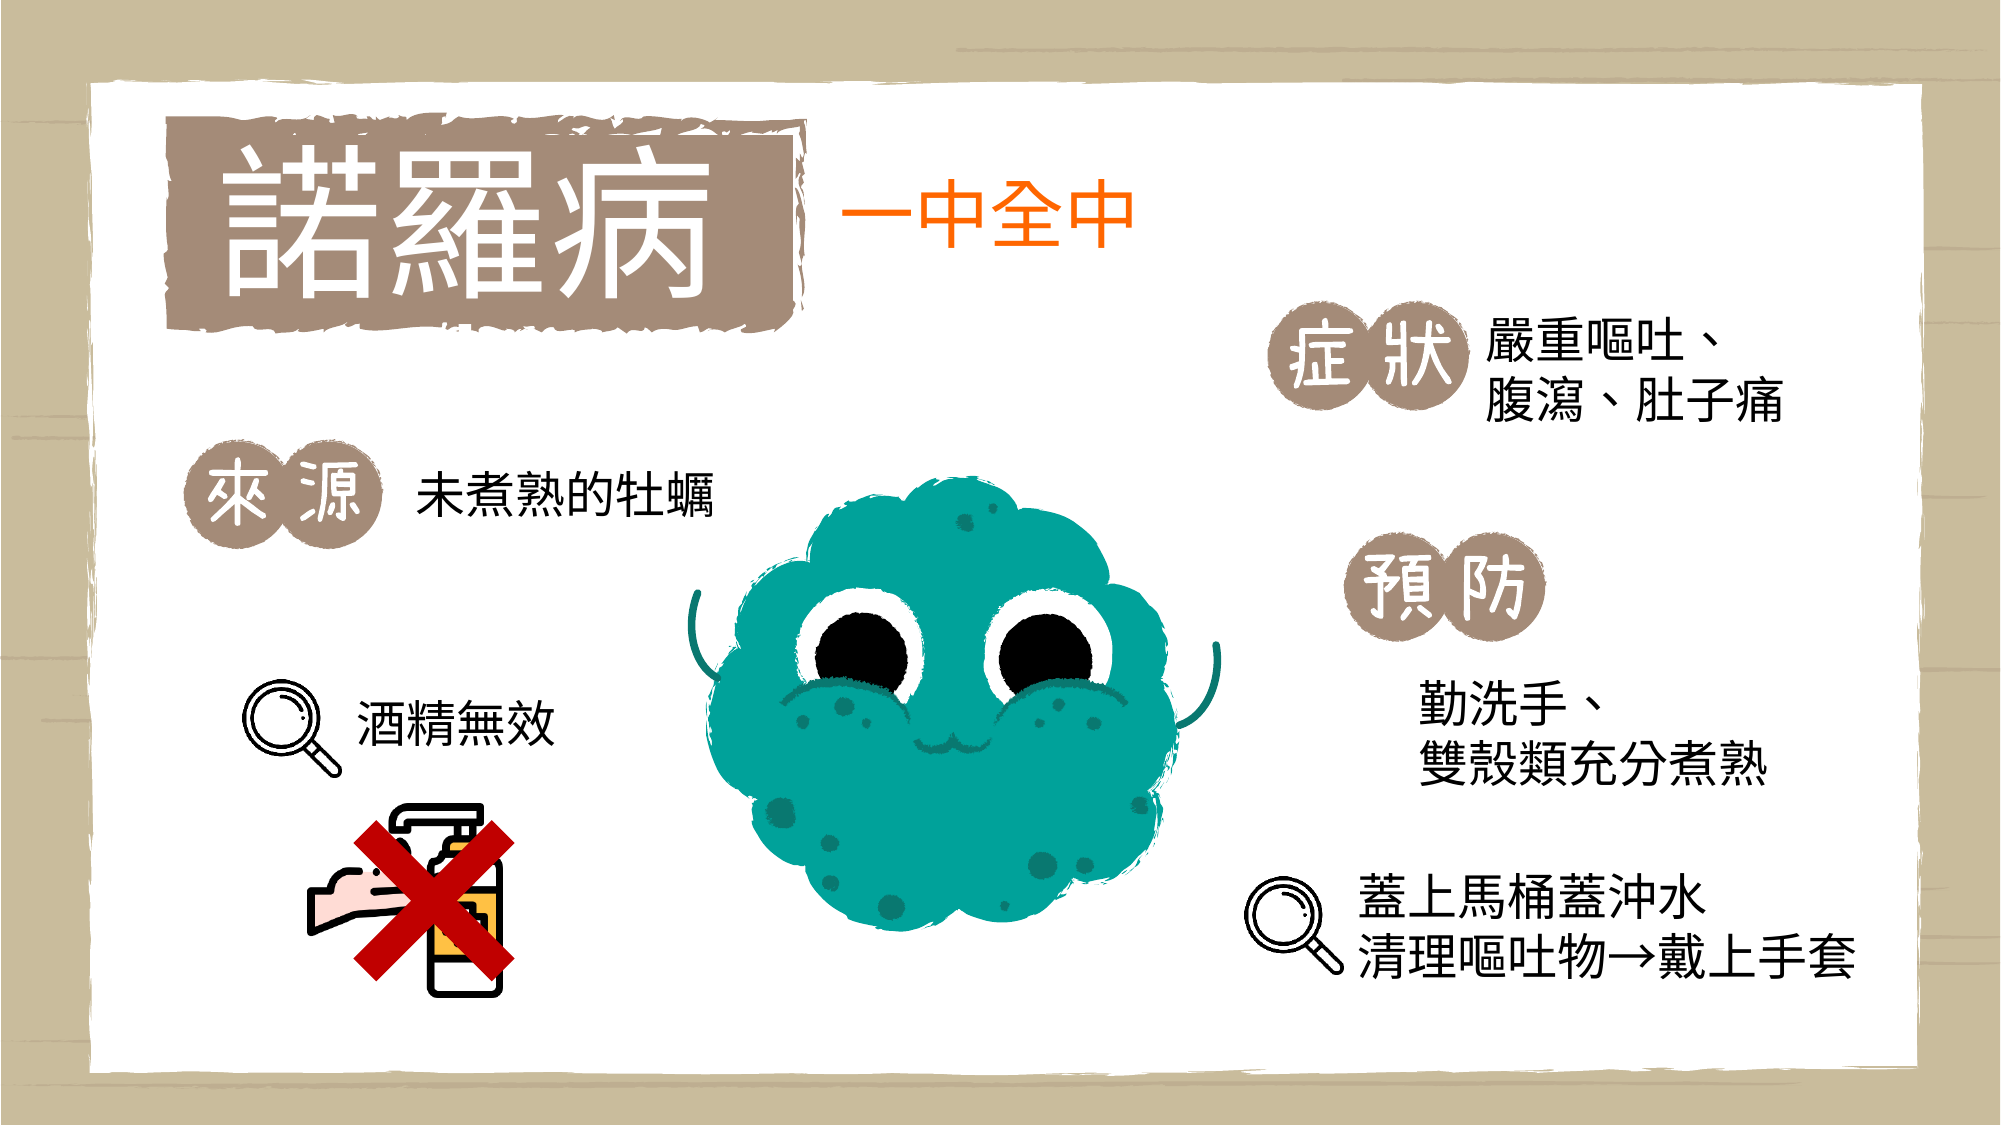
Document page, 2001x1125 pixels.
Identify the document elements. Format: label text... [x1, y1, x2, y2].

picture [1244, 876, 1342, 975]
text_box 勤洗手、 雙殼類充分煮熟 [1403, 664, 1813, 802]
picture [162, 112, 808, 334]
text_box 嚴重嘔吐、 腹瀉、肚子痛 [1470, 300, 1972, 438]
picture [687, 474, 1223, 932]
picture [307, 803, 503, 999]
text_box 酒精無效 [340, 684, 608, 761]
text_box [353, 820, 515, 982]
picture [242, 679, 342, 778]
text_box 未煮熟的牡蠣 [400, 456, 872, 532]
picture [1267, 300, 1471, 411]
text_box 蓋上馬桶蓋沖水 清理嘔吐物→戴上手套 [1342, 857, 1901, 995]
text_box 諾羅病毒 [179, 133, 754, 295]
picture [458, 856, 503, 945]
picture [182, 438, 385, 550]
picture [1342, 531, 1548, 642]
text_box 一中全中 [824, 170, 1219, 276]
